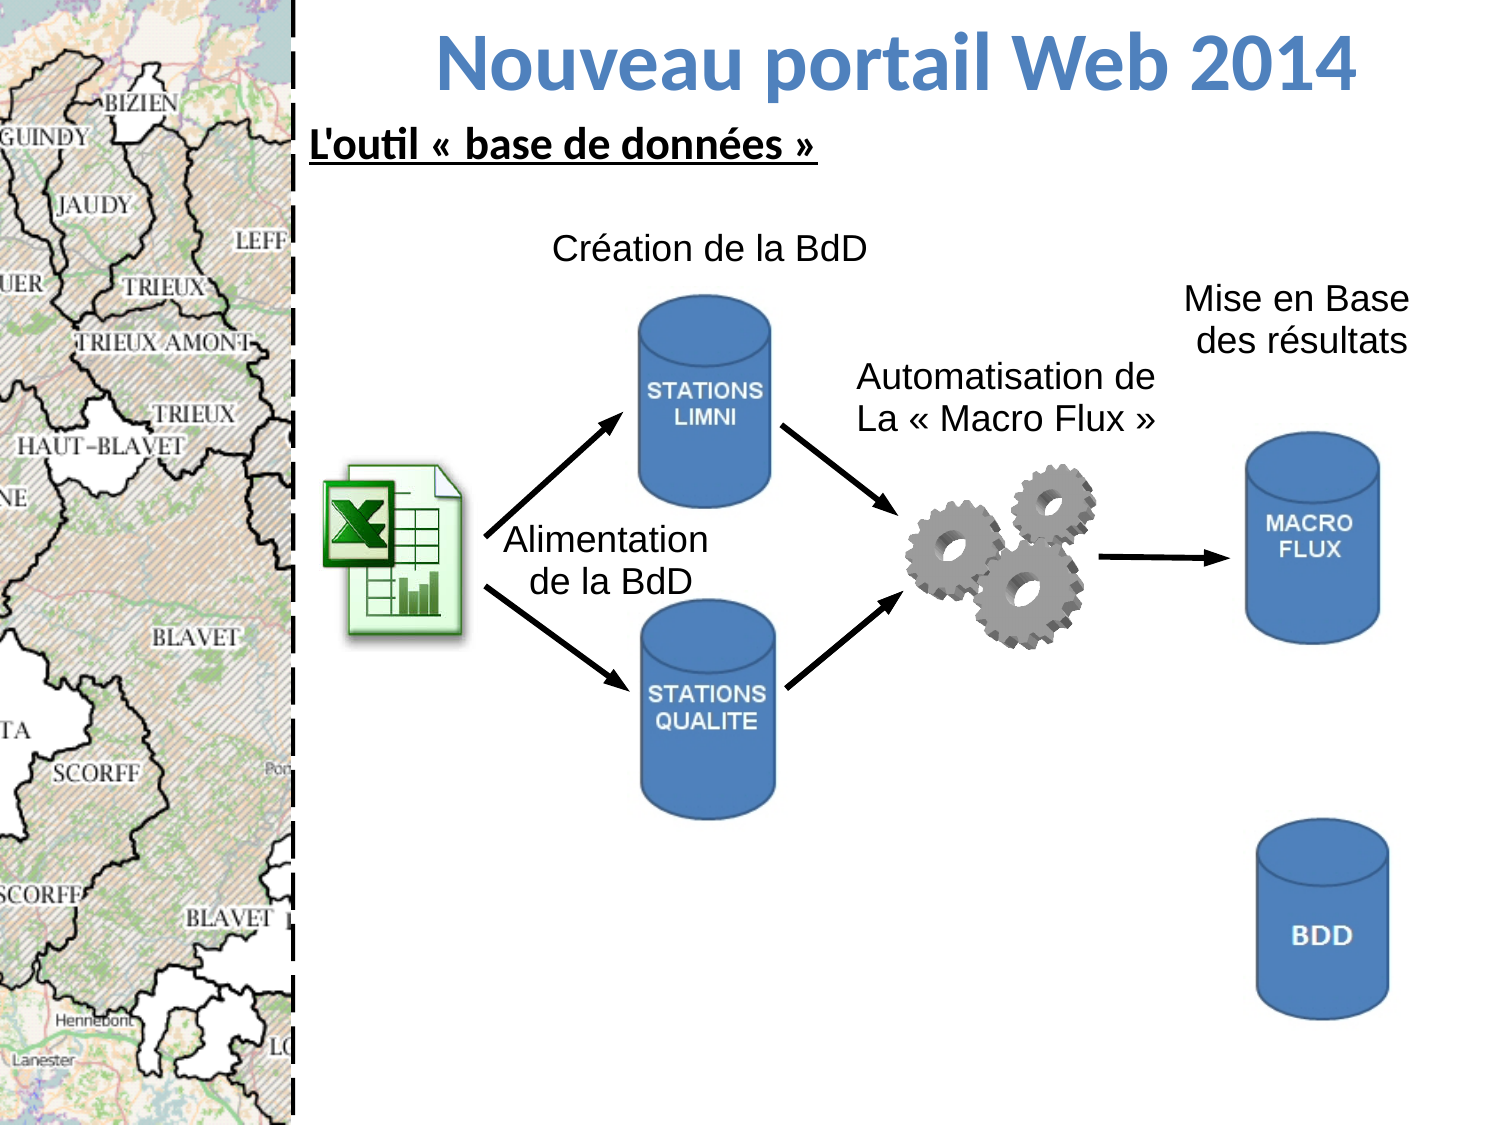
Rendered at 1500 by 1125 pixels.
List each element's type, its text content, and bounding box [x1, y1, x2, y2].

picture [0, 0, 291, 1125]
picture [902, 454, 1099, 658]
text_box Création de la BdD [537, 219, 883, 277]
text_box Automatisation de La « Macro Flux » [841, 348, 1171, 448]
title Nouveau portail Web 2014 [371, 0, 1422, 102]
picture [625, 286, 783, 520]
picture [319, 455, 481, 652]
picture [1232, 423, 1392, 656]
text_box Alimentation de la BdD [488, 511, 735, 610]
text_box Mise en Base des résultats [1168, 270, 1436, 370]
picture [1243, 810, 1401, 1031]
picture [627, 590, 788, 832]
list L'outil « base de données » [294, 106, 1464, 1125]
